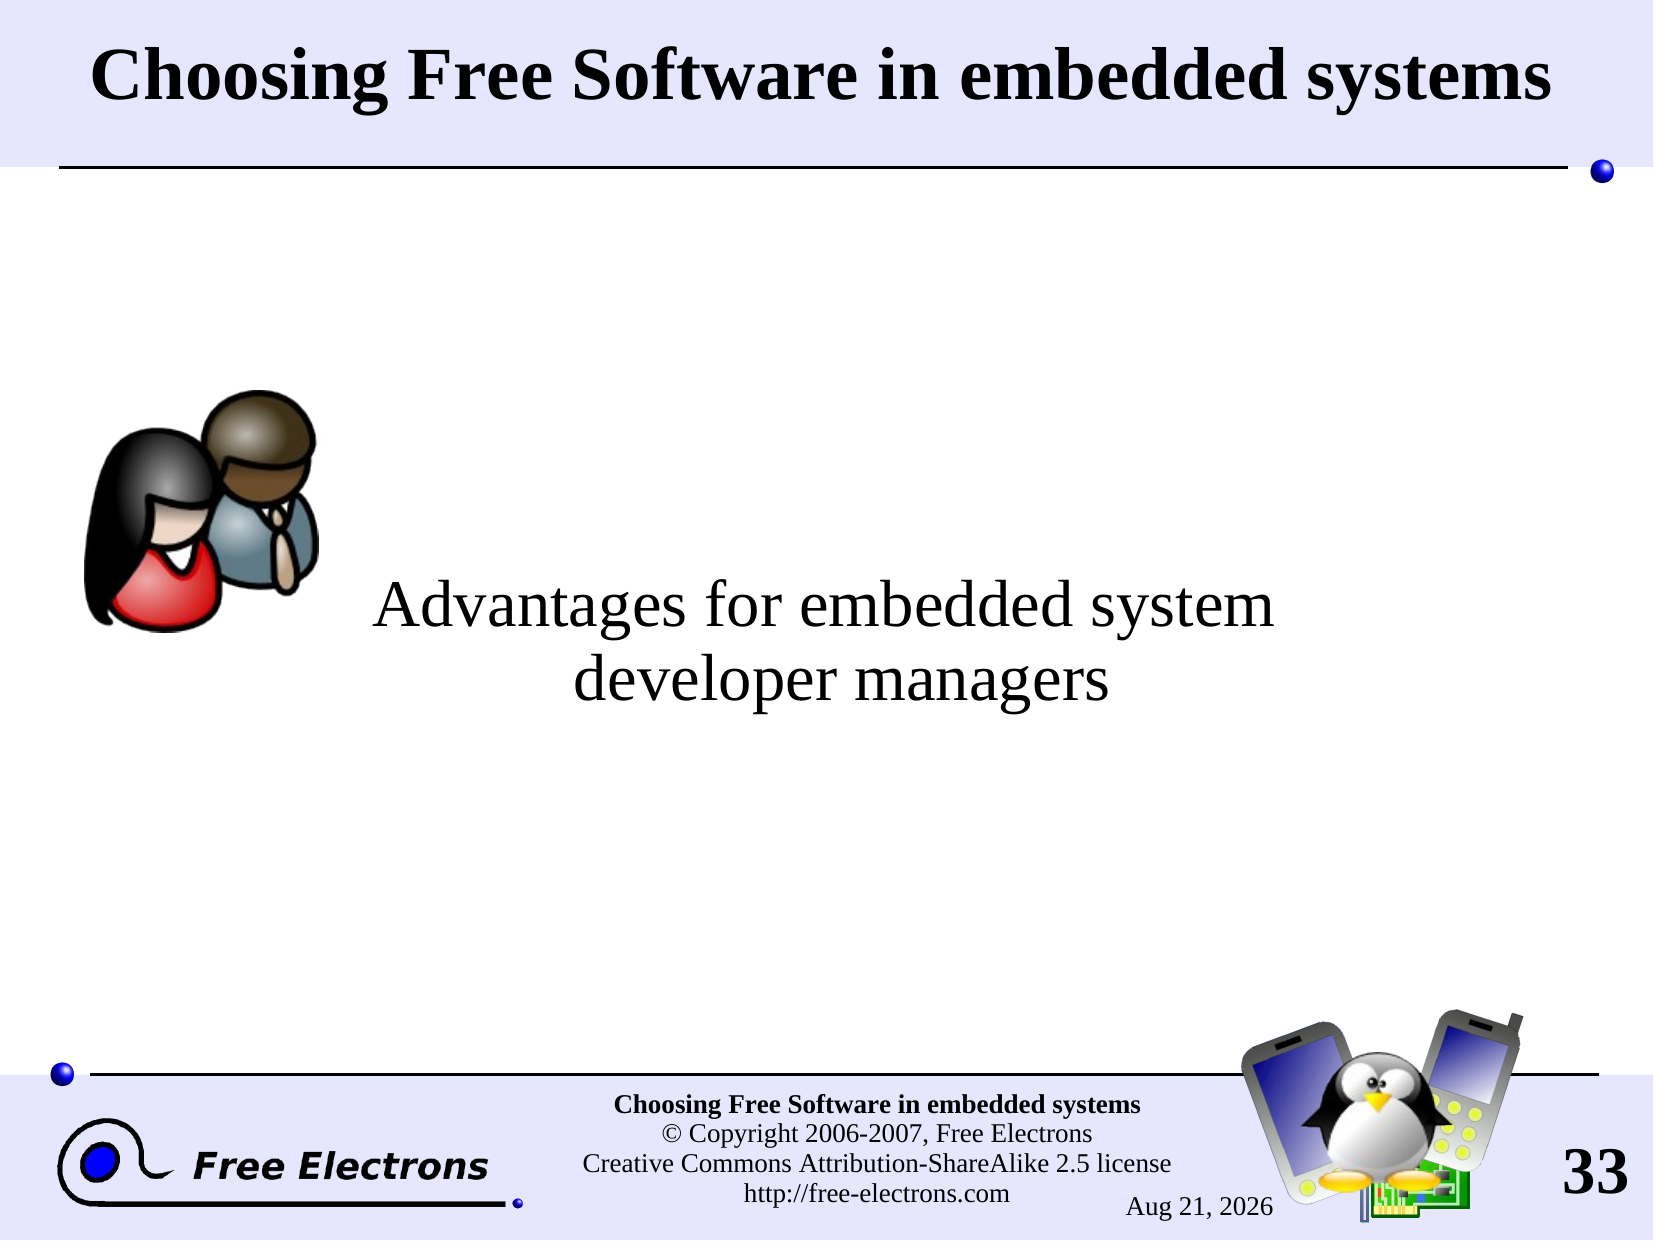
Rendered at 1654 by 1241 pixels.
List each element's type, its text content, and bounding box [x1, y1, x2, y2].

picture [1231, 1066, 1521, 1240]
subtitle Advantages for embedded system developer managers [55, 216, 1559, 1066]
title Choosing Free Software in embedded systems [35, 18, 1572, 132]
picture [84, 390, 319, 633]
picture [50, 1107, 527, 1216]
